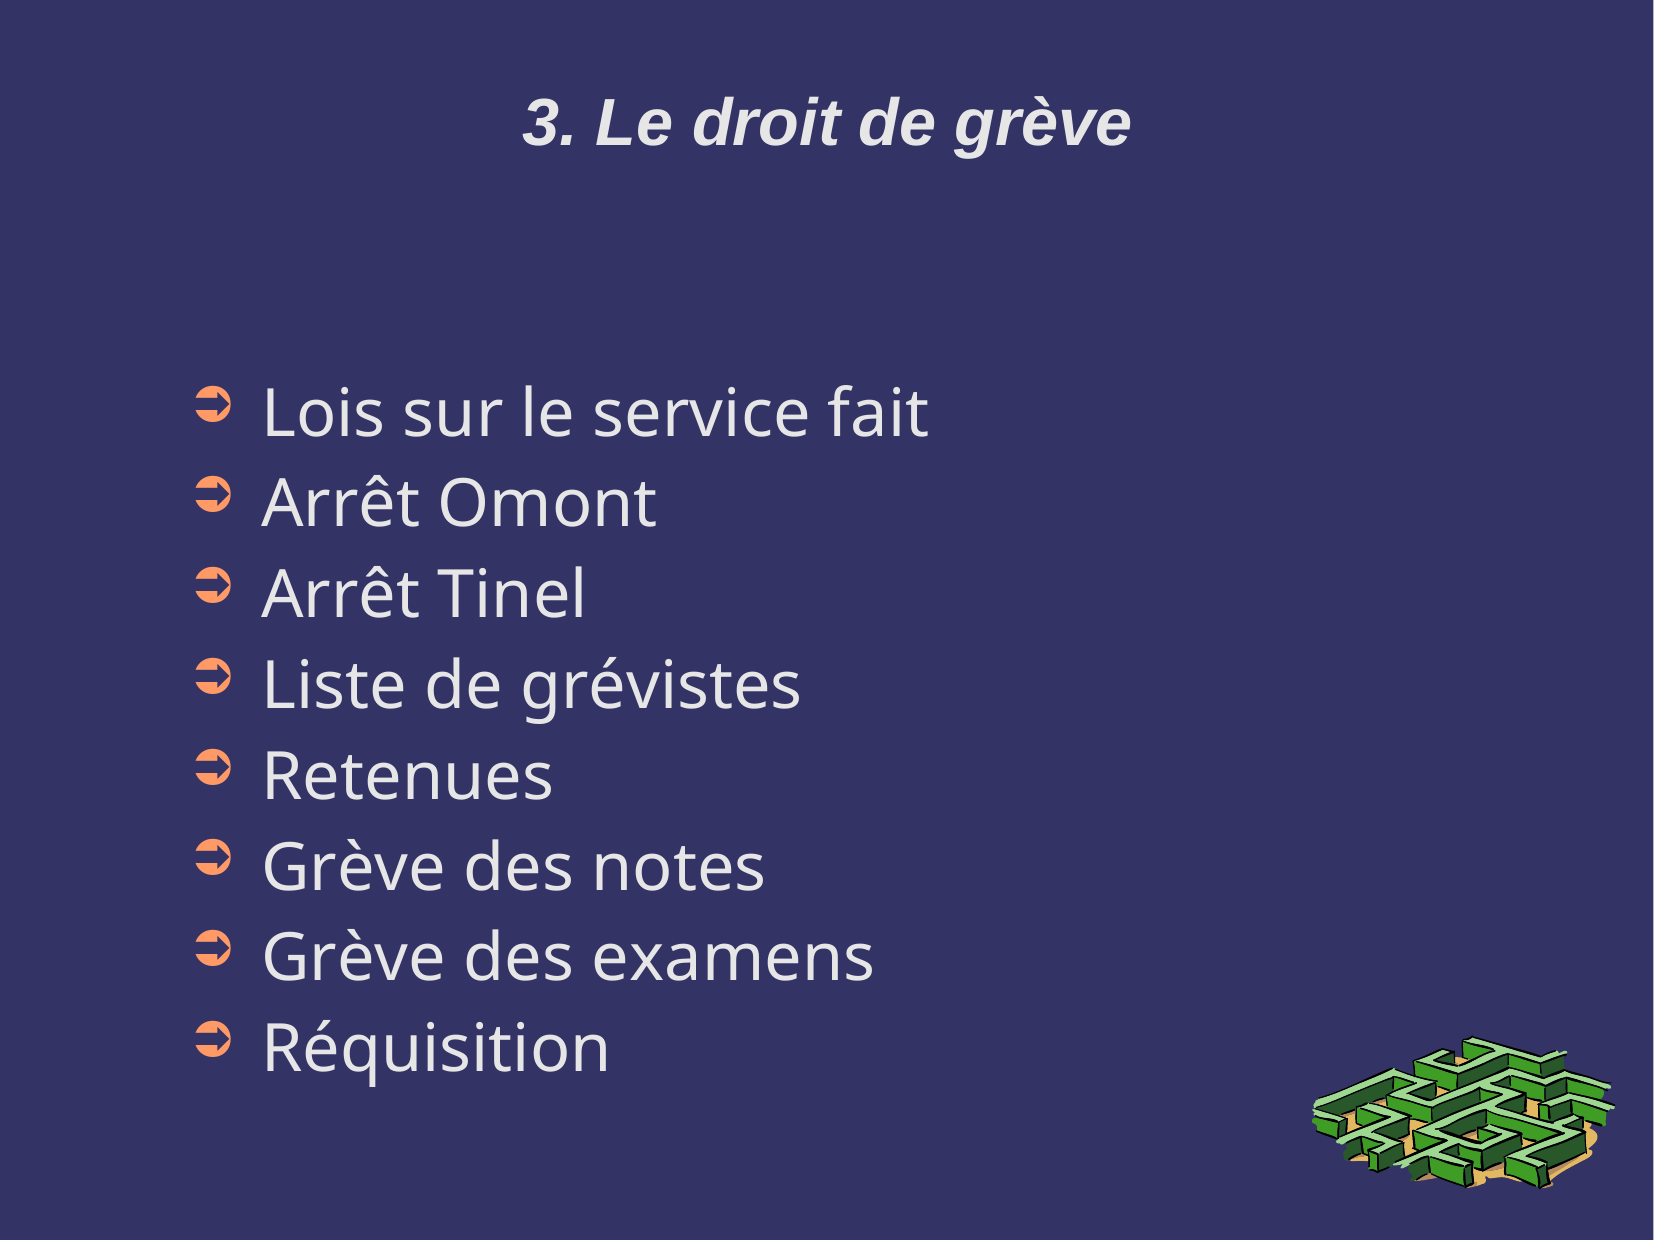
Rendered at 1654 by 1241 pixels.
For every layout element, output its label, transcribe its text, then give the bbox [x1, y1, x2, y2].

list Lois sur le service fait Arrêt Omont Arrêt Tinel Liste de grévistes Retenues Grève des notes Grève des examens Réquisition [178, 364, 1570, 1132]
title 3. Le droit de grève [121, 26, 1534, 219]
